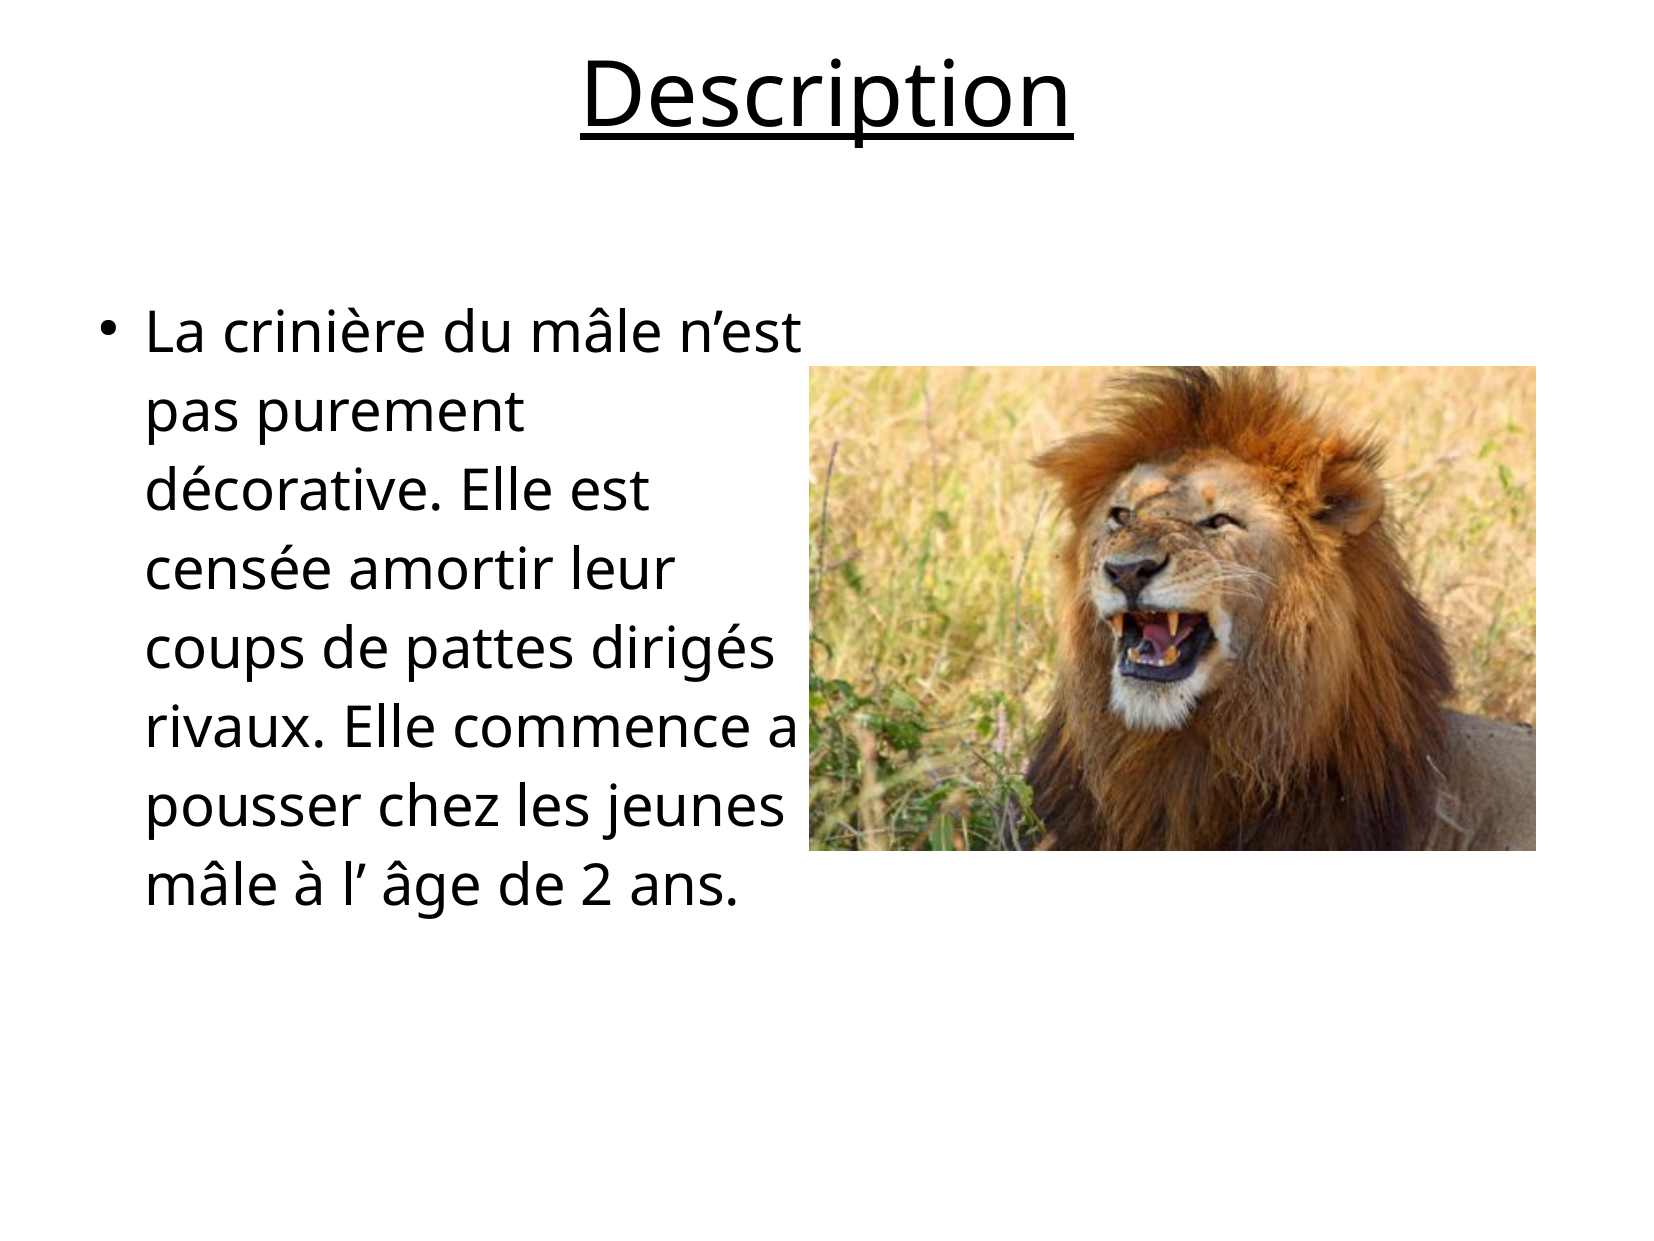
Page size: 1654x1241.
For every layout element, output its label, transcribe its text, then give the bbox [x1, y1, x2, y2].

title Description [82, 25, 1571, 281]
list La crinière du mâle n’est pas purement décorative. Elle est censée amortir leur coups de pattes dirigés rivaux. Elle commence a pousser chez les jeunes mâle à l’ âge de 2 ans. [82, 290, 809, 1010]
picture [809, 366, 1536, 851]
